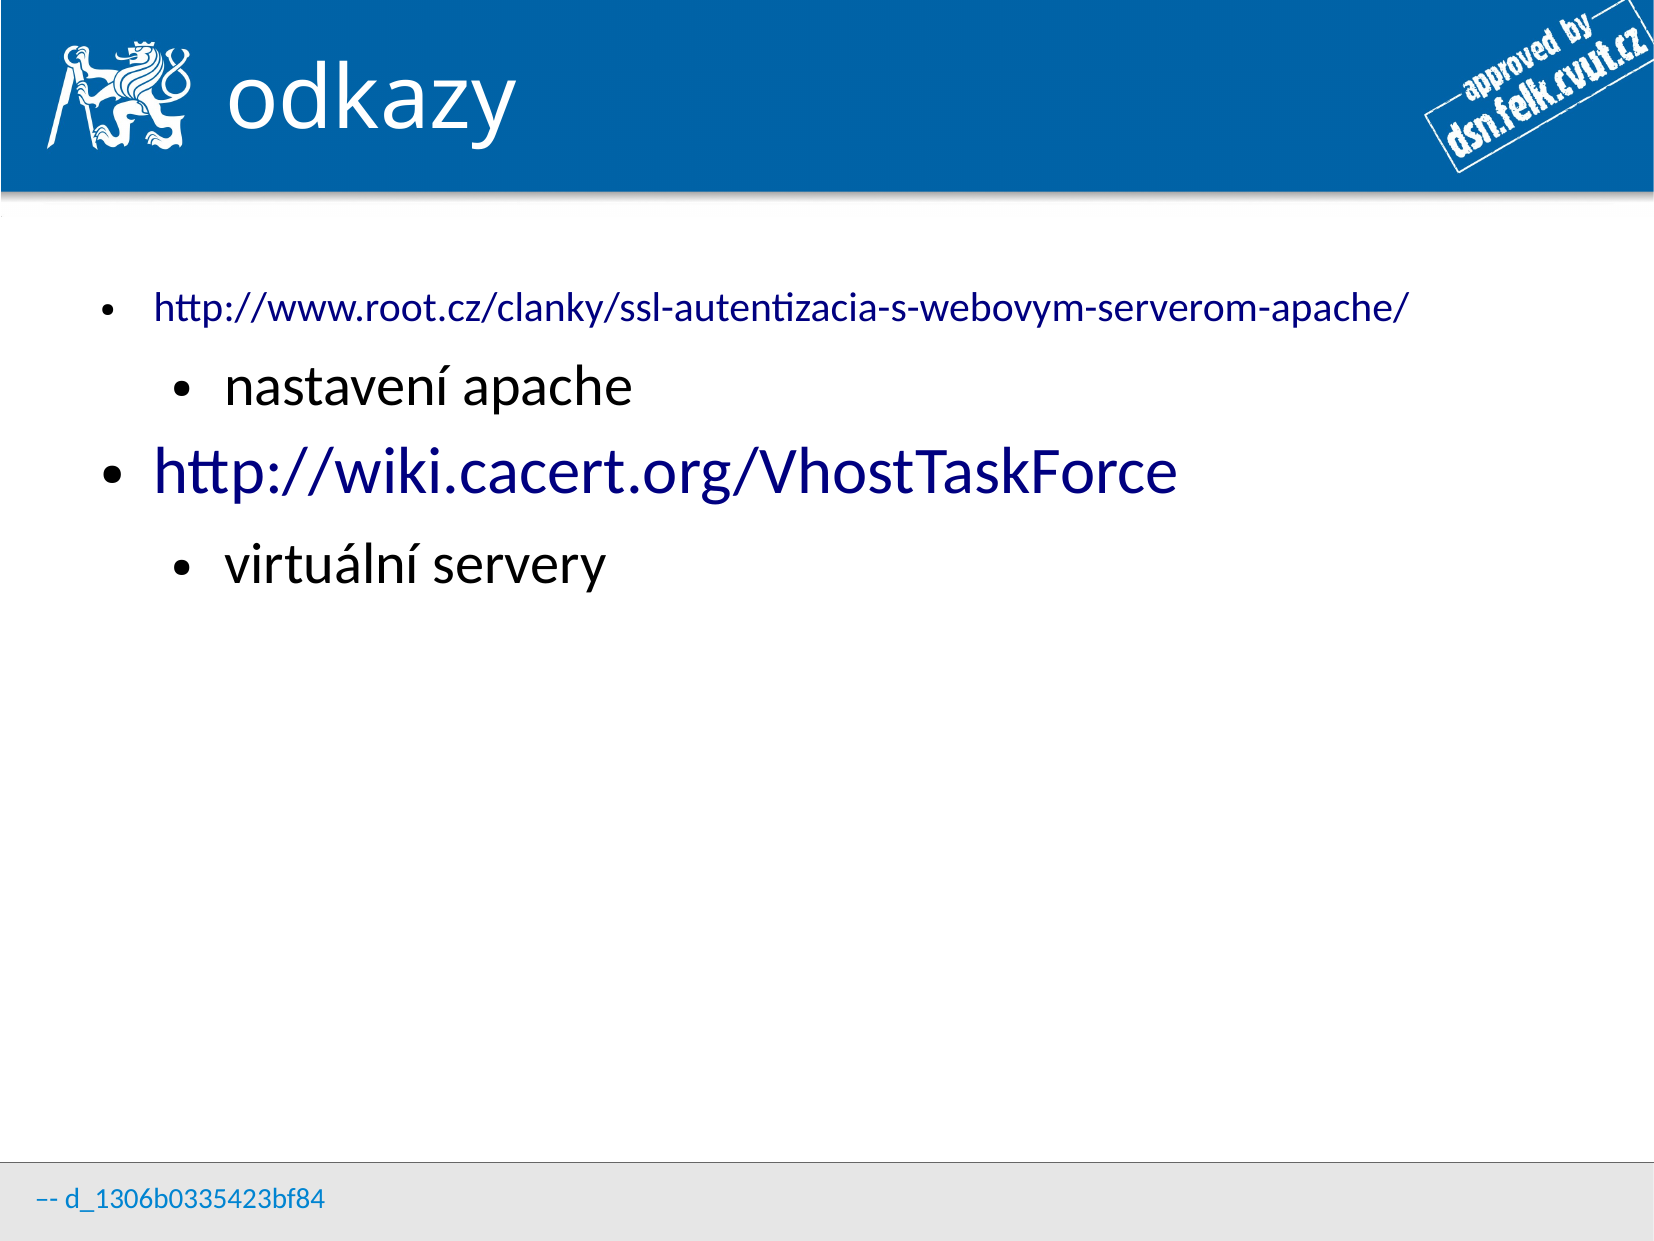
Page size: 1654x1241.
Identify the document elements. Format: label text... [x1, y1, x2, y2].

picture [1, 0, 1654, 217]
list http://www.root.cz/clanky/ssl-autentizacia-s-webovym-serverom-apache/ nastavení apache http://wiki.cacert.org/VhostTaskForce virtuální servery [82, 290, 1571, 1109]
title odkazy [225, 0, 1426, 188]
